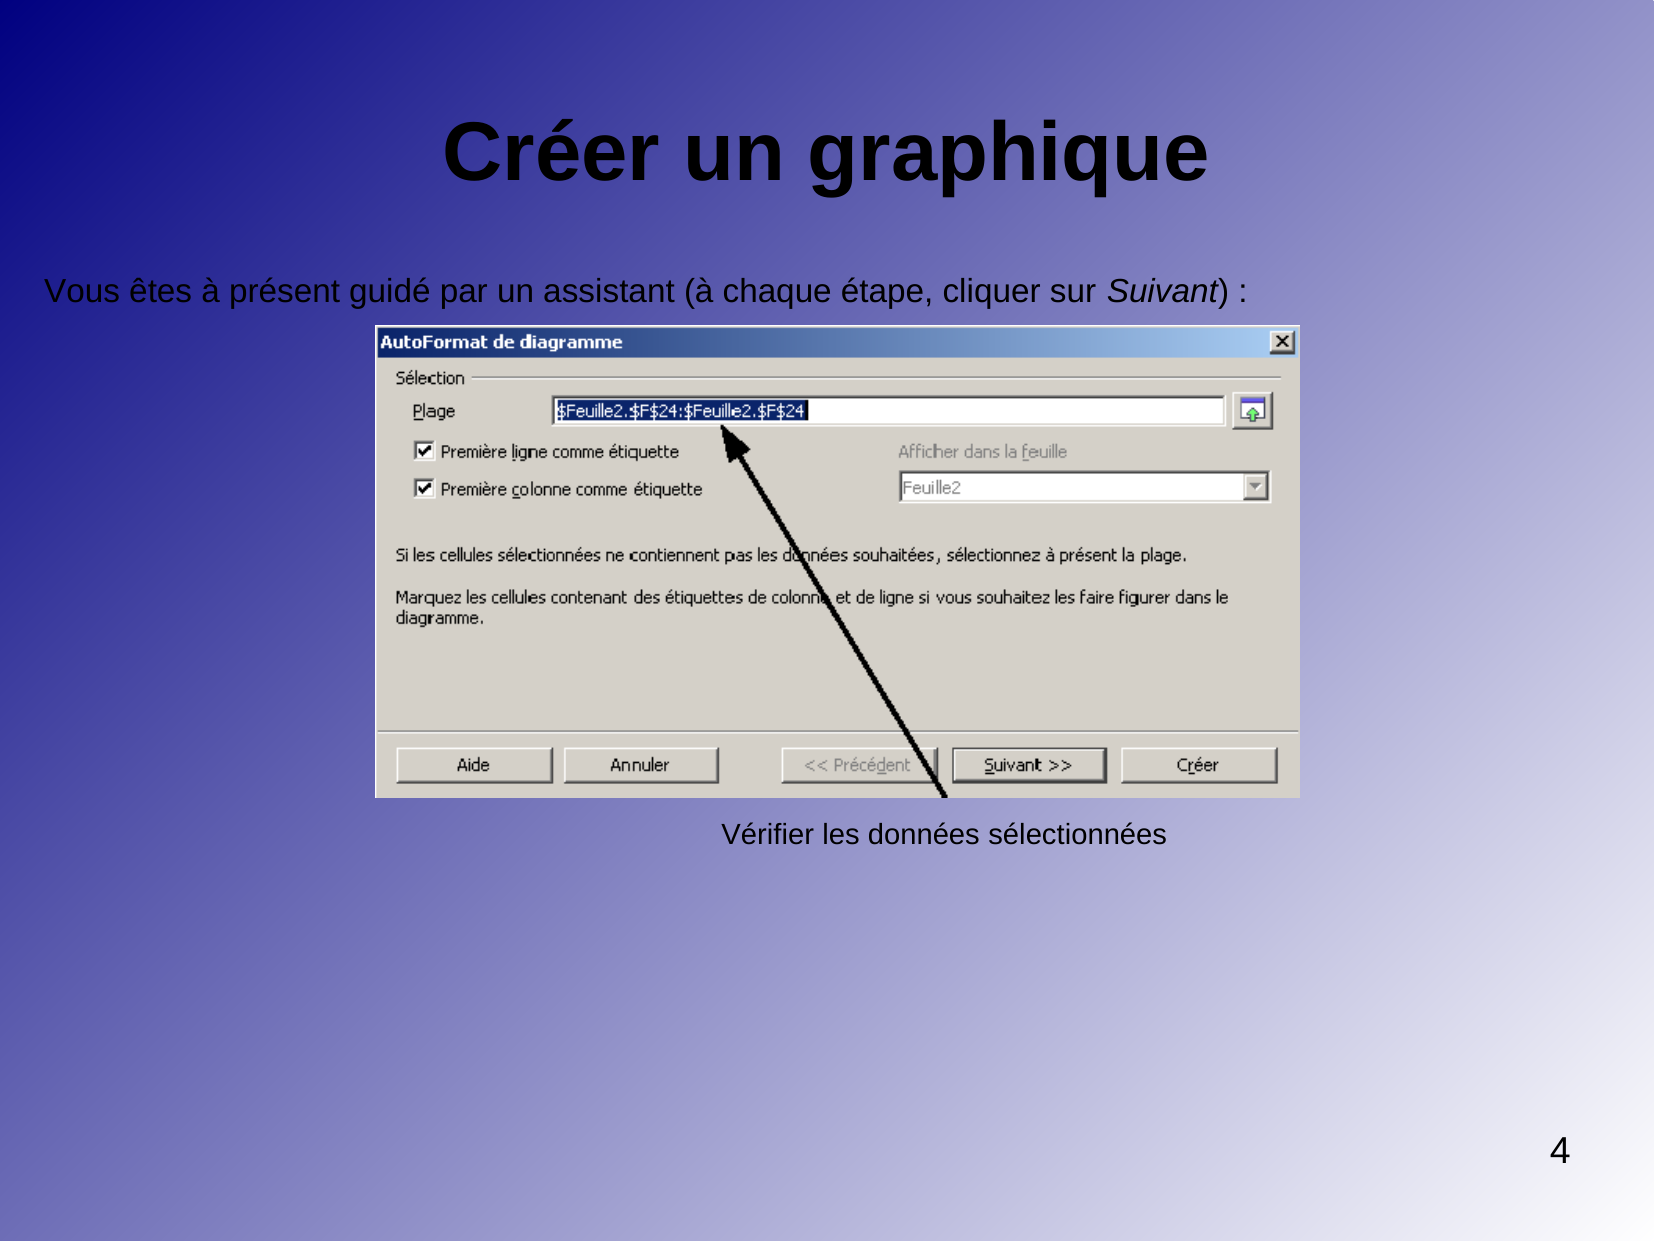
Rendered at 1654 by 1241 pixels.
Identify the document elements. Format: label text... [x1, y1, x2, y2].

text_box Vérifier les données sélectionnées [649, 811, 1241, 859]
picture [375, 325, 1300, 798]
text_box Vous êtes à présent guidé par un assistant (à chaque étape, cliquer sur Suivant) : [29, 265, 1506, 318]
title Créer un graphique [82, 56, 1571, 250]
